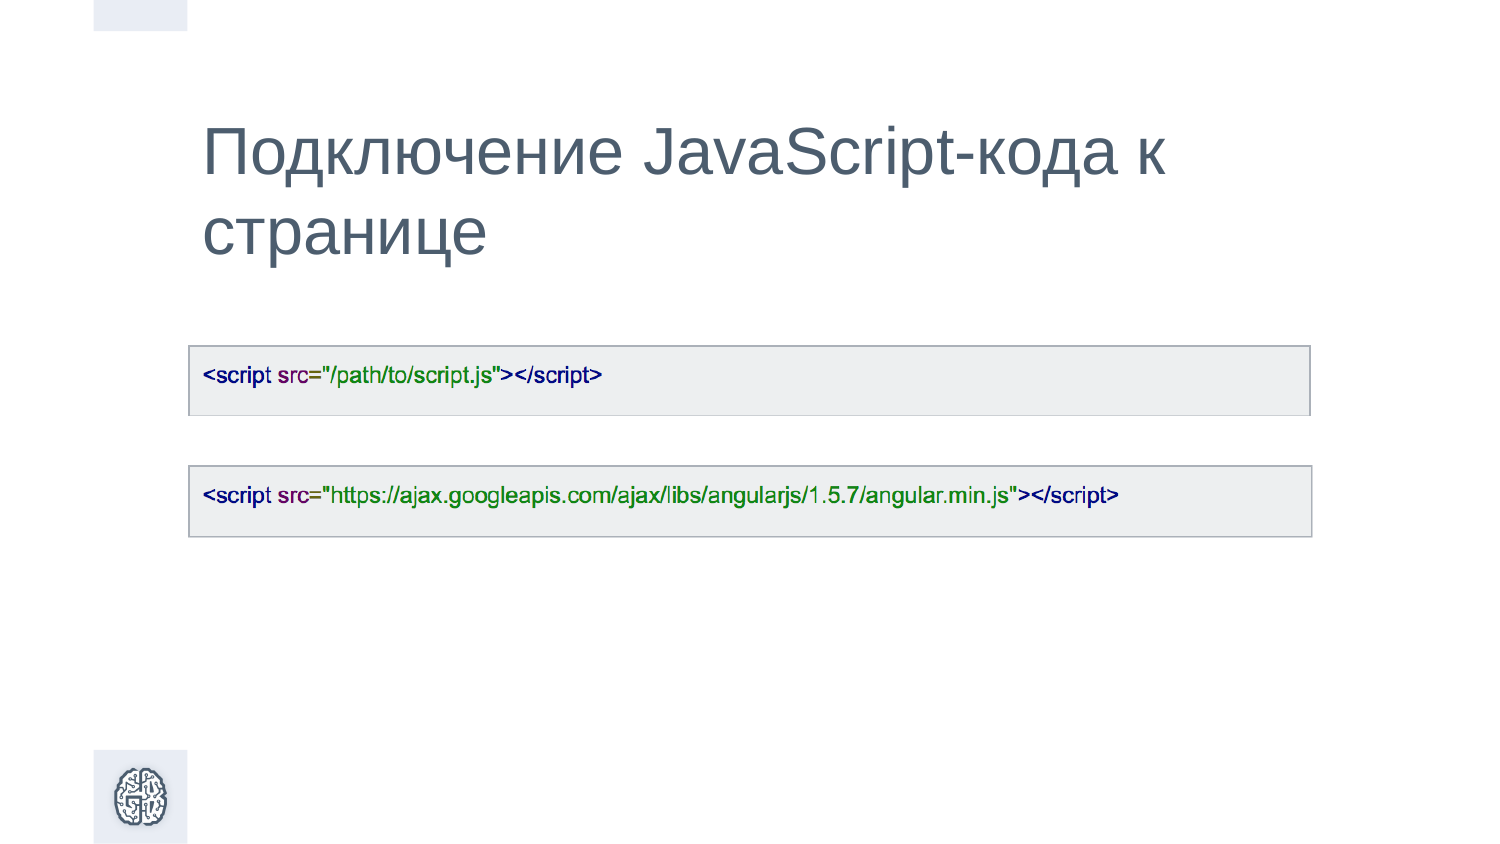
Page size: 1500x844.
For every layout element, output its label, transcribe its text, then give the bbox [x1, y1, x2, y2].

text_box Подключение JavaScript-кода к странице [187, 93, 1312, 282]
picture [106, 760, 175, 834]
picture [187, 344, 1313, 416]
picture [187, 464, 1313, 538]
